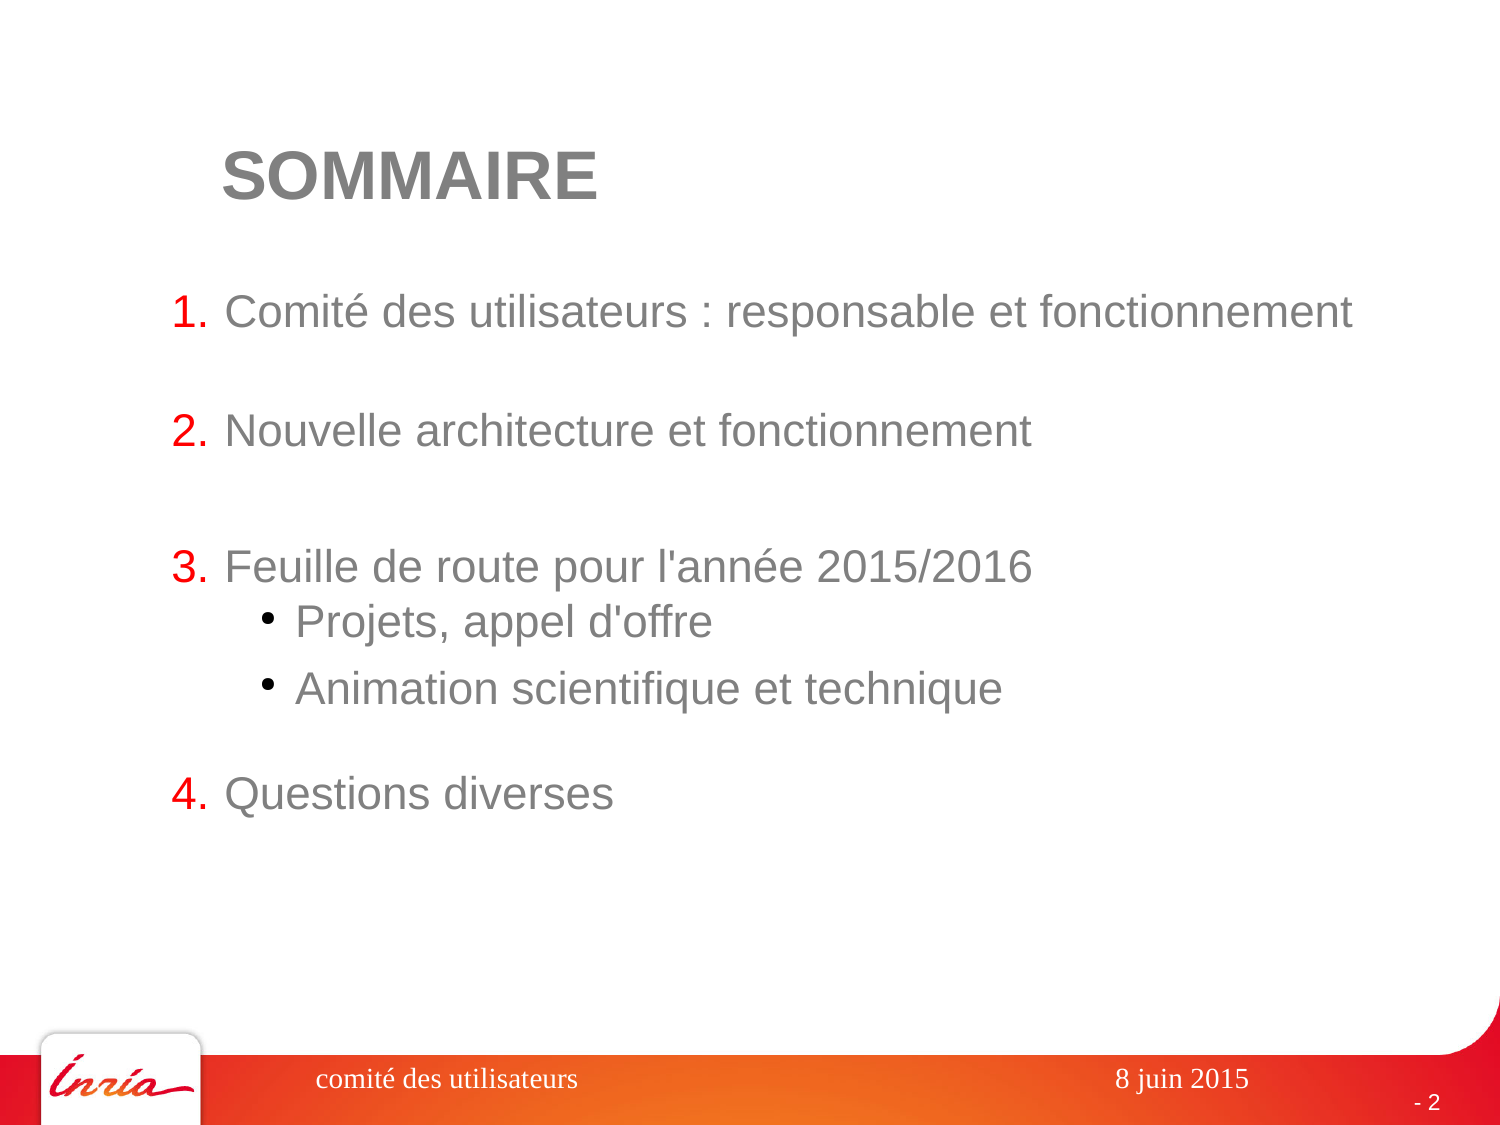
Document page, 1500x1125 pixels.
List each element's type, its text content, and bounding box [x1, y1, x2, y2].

title SOMMAIRE [221, 77, 1459, 243]
picture [0, 947, 1500, 1125]
list Comité des utilisateurs : responsable et fonctionnement Nouvelle architecture et fonctionnement Feuille de route pour l'année 2015/2016 Projets, appel d'offre Animation scientifique et technique Questions diverses [153, 243, 1477, 934]
